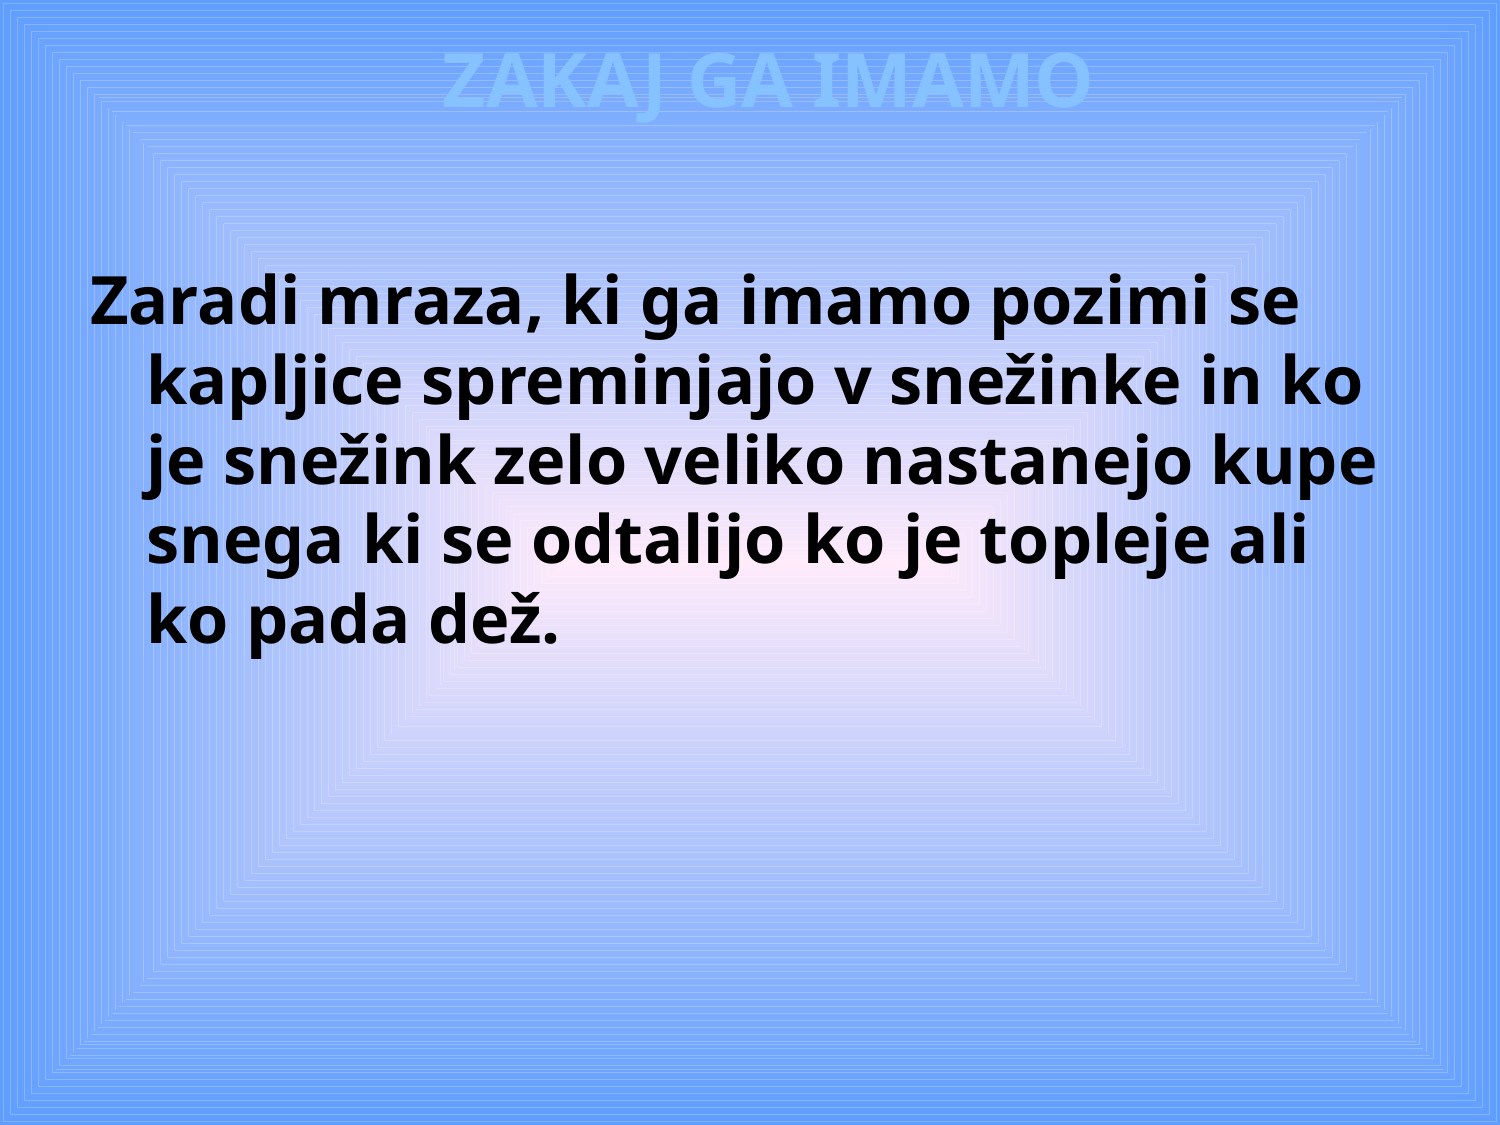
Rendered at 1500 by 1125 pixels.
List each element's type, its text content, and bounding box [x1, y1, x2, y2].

text_box ZAKAJ GA IMAMO [337, 24, 1200, 200]
list Zaradi mraza, ki ga imamo pozimi se kapljice spreminjajo v snežinke in ko je snežink zelo veliko nastanejo kupe snega ki se odtalijo ko je topleje ali ko pada dež. [75, 249, 1425, 993]
